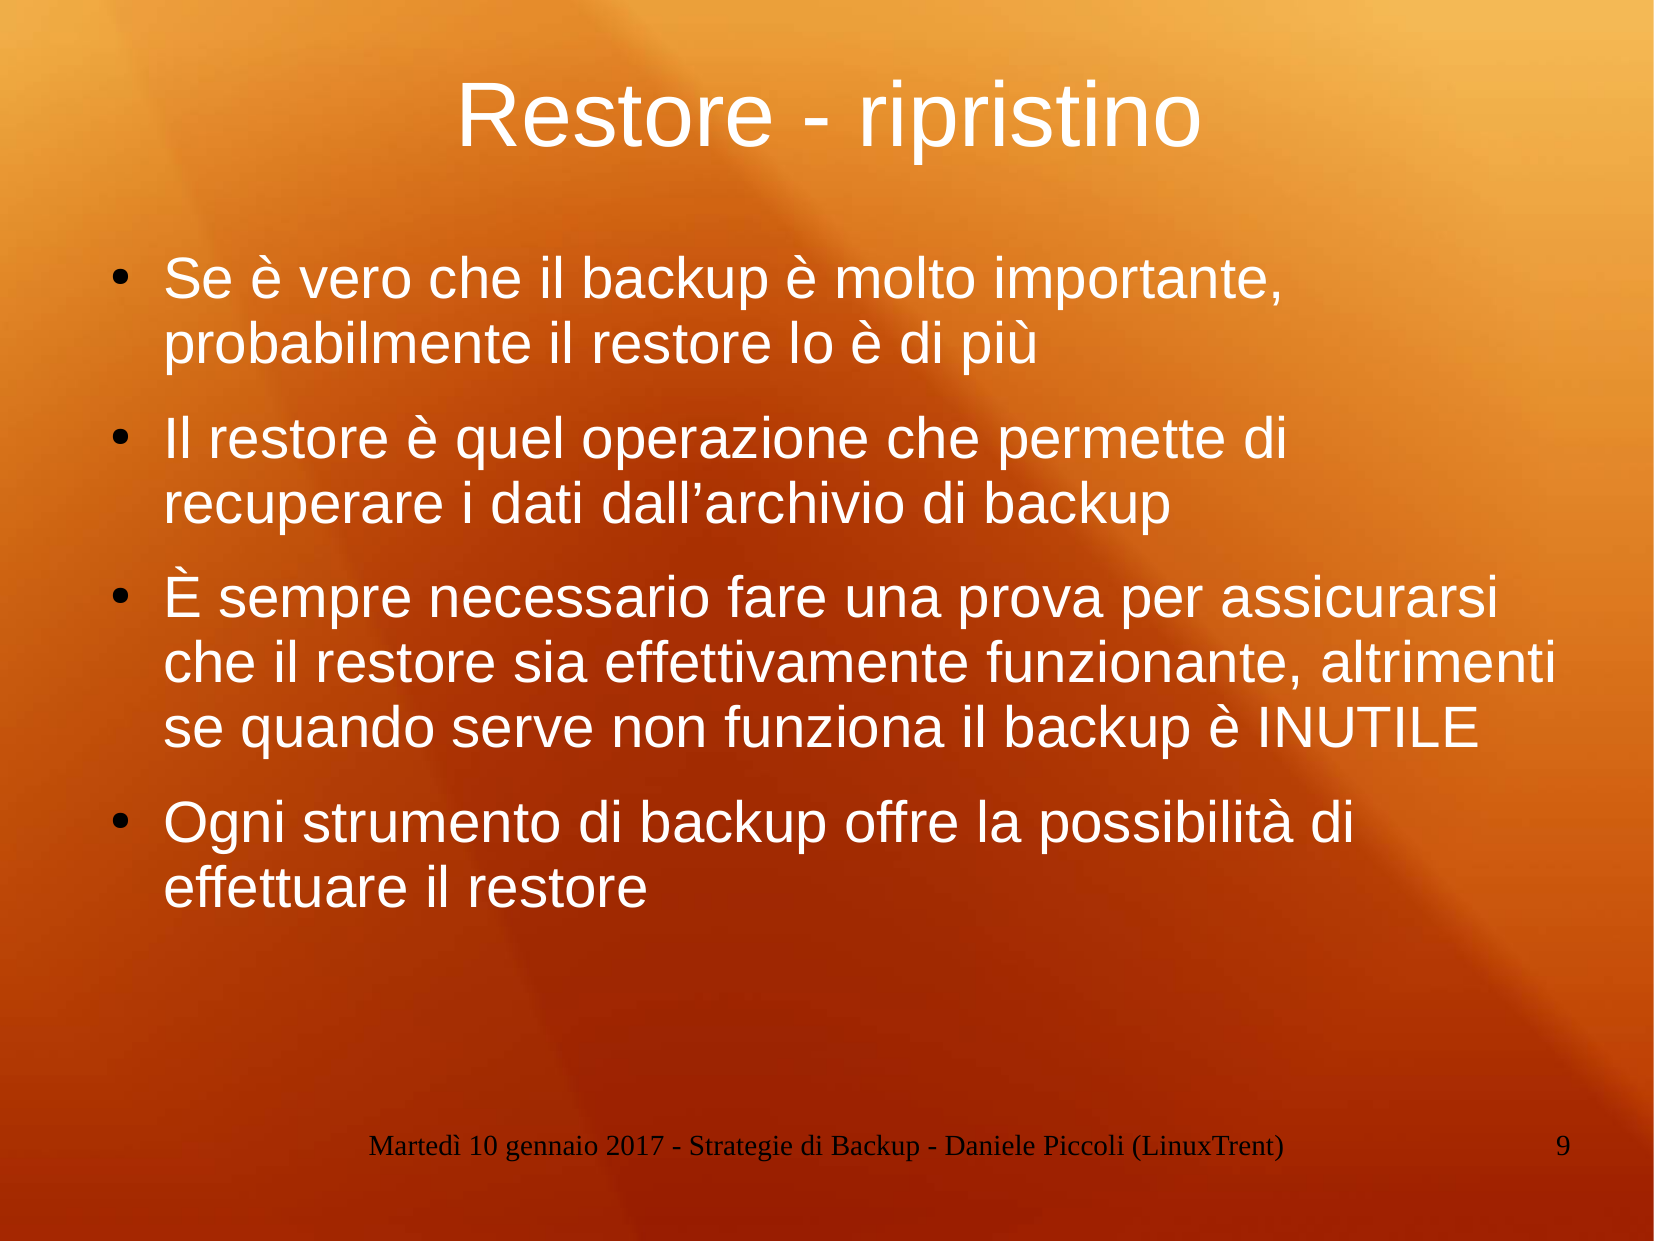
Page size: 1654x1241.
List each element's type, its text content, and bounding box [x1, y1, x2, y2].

title Restore - ripristino [85, 47, 1574, 182]
picture [0, 0, 1654, 1241]
list Se è vero che il backup è molto importante, probabilmente il restore lo è di più Il restore è quel operazione che permette di recuperare i dati dall’archivio di backup È sempre necessario fare una prova per assicurarsi che il restore sia effettivamente funzionante, altrimenti se quando serve non funziona il backup è INUTILE Ogni strumento di backup offre la possibilità di effettuare il restore [92, 245, 1581, 966]
